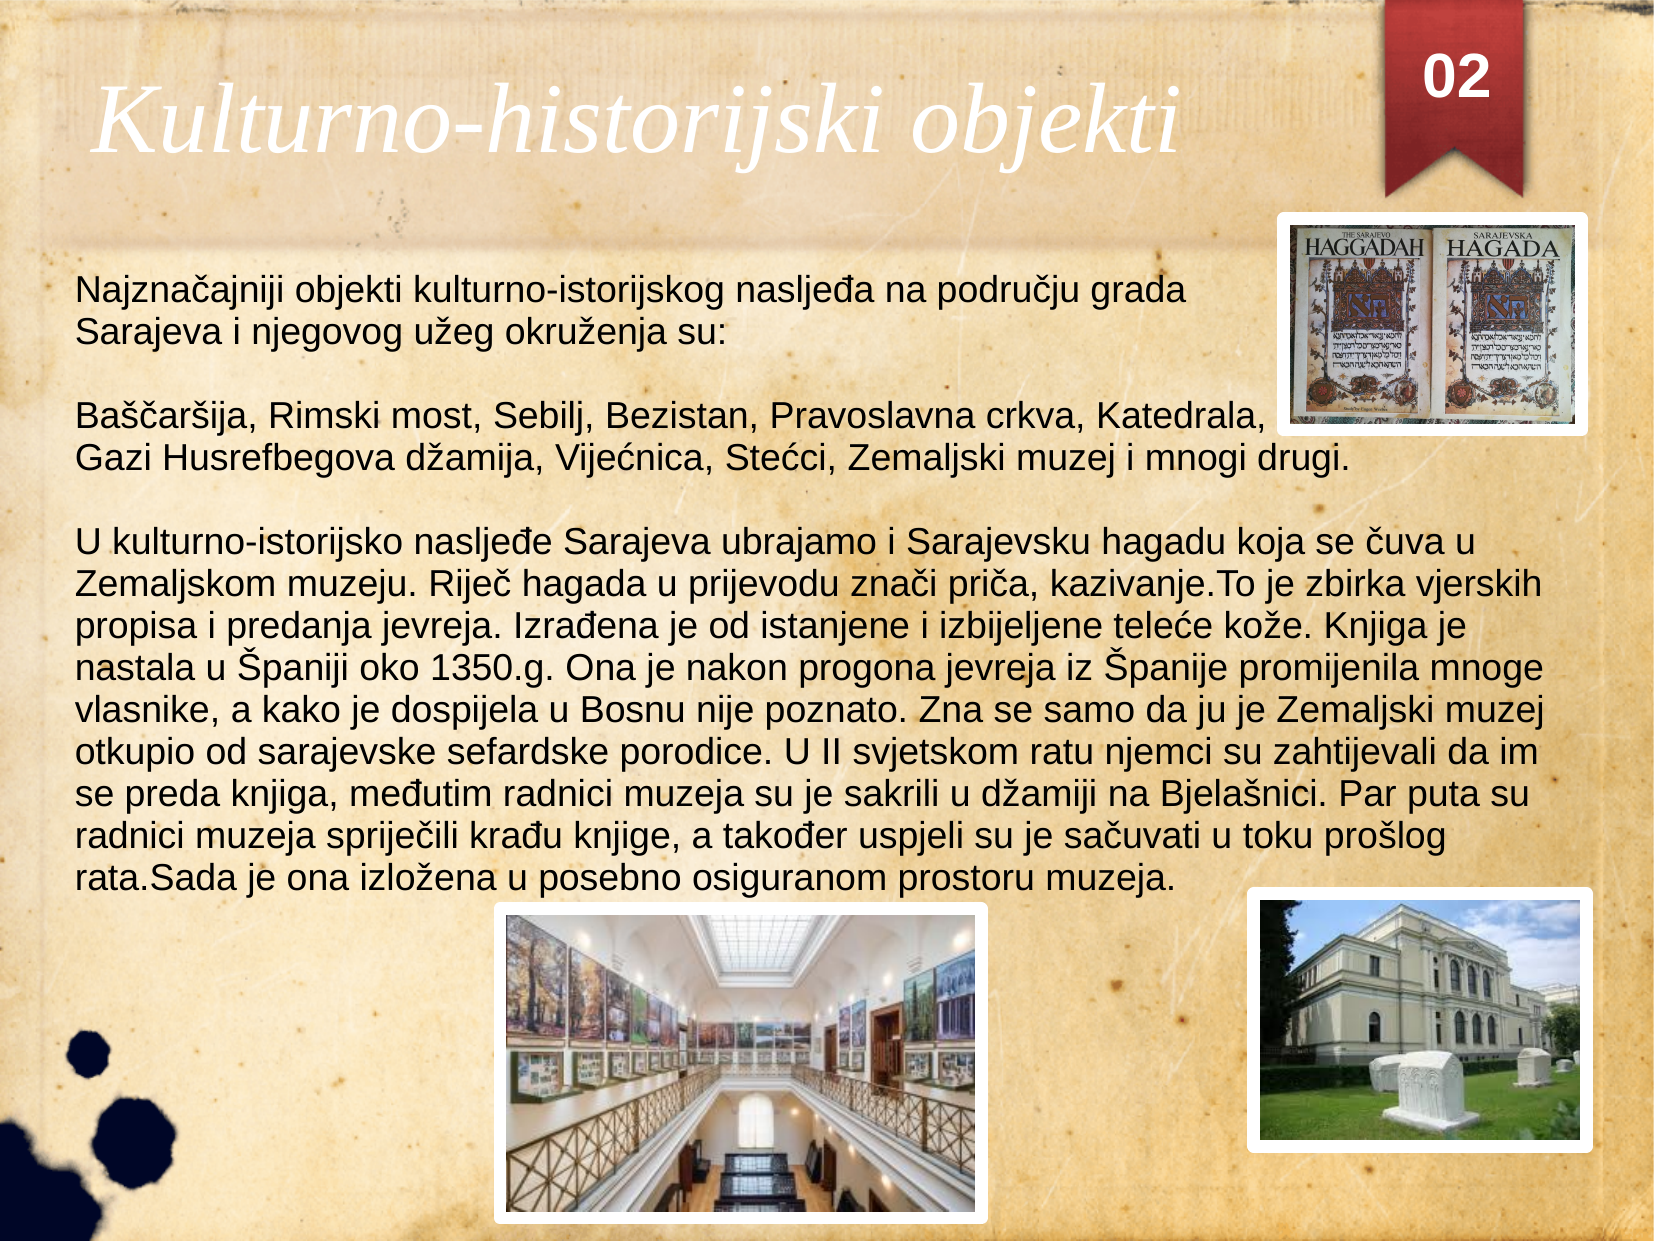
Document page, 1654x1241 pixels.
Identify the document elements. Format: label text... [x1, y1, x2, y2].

text_box Najznačajniji objekti kulturno-istorijskog nasljeđa na području grada Sarajeva i njegovog užeg okruženja su: Baščaršija, Rimski most, Sebilj, Bezistan, Pravoslavna crkva, Katedrala, Gazi Husrefbegova džamija, Vijećnica, Stećci, Zemaljski muzej i mnogi drugi. U kulturno-istorijsko nasljeđe Sarajeva ubrajamo i Sarajevsku hagadu koja se čuva u Zemaljskom muzeju. Riječ hagada u prijevodu znači priča, kazivanje.To je zbirka vjerskih propisa i predanja jevreja. Izrađena je od istanjene i izbijeljene teleće kože. Knjiga je nastala u Španiji oko 1350.g. Ona je nakon progona jevreja iz Španije promijenila mnoge vlasnike, a kako je dospijela u Bosnu nije poznato. Zna se samo da ju je Zemaljski muzej otkupio od sarajevske sefardske porodice. U II svjetskom ratu njemci su zahtijevali da im se preda knjiga, međutim radnici muzeja su je sakrili u džamiji na Bjelašnici. Par puta su radnici muzeja spriječili krađu knjige, a također uspjeli su je sačuvati u toku prošlog rata.Sada je ona izložena u posebno osiguranom prostoru muzeja. [60, 261, 1591, 991]
picture [0, 0, 1654, 1241]
text_box 02 [1407, 33, 1507, 119]
title Kulturno-historijski objekti [91, 50, 1270, 186]
